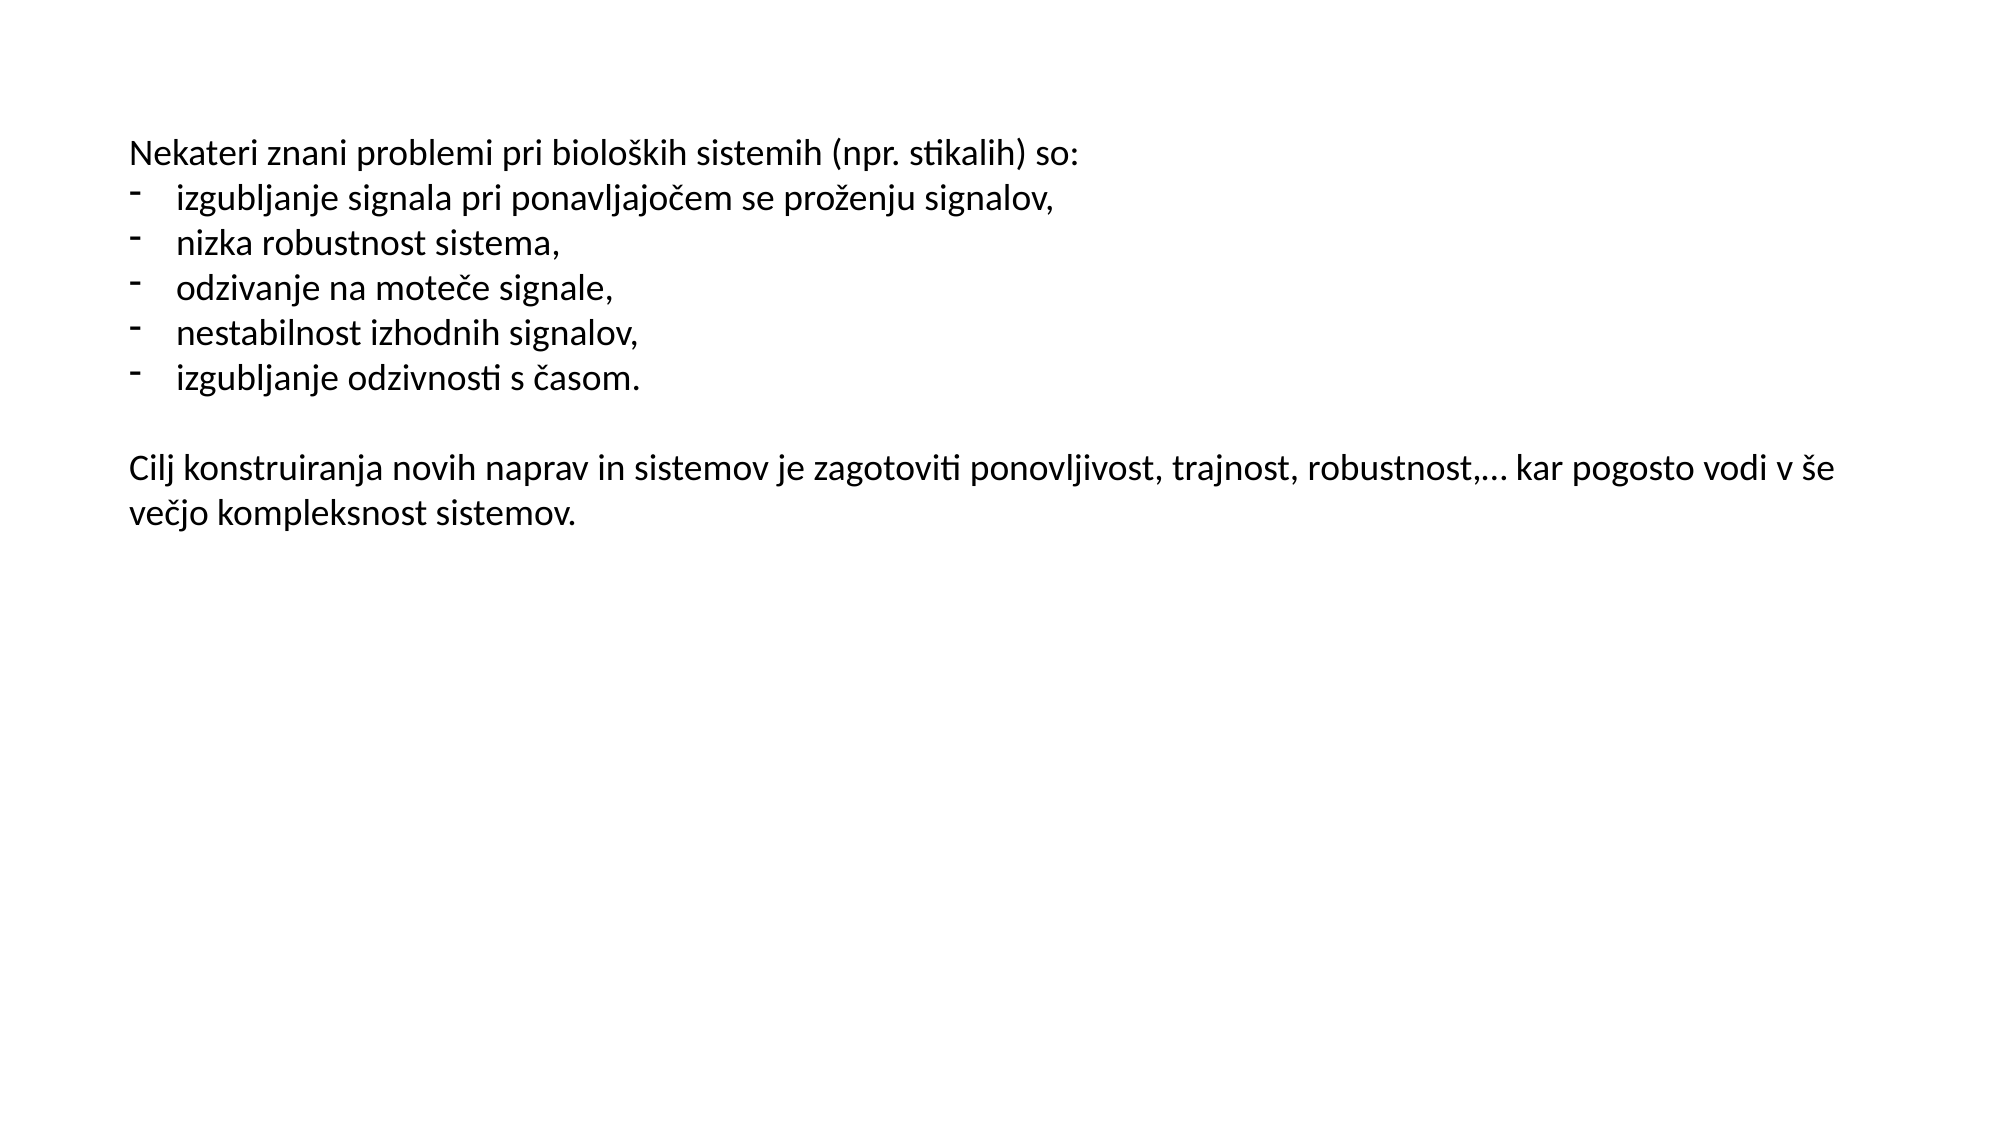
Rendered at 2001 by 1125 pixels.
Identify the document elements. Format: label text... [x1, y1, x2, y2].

text_box Nekateri znani problemi pri bioloških sistemih (npr. stikalih) so: izgubljanje signala pri ponavljajočem se proženju signalov, nizka robustnost sistema, odzivanje na moteče signale, nestabilnost izhodnih signalov, izgubljanje odzivnosti s časom. Cilj konstruiranja novih naprav in sistemov je zagotoviti ponovljivost, trajnost, robustnost,… kar pogosto vodi v še večjo kompleksnost sistemov. [114, 121, 1886, 541]
